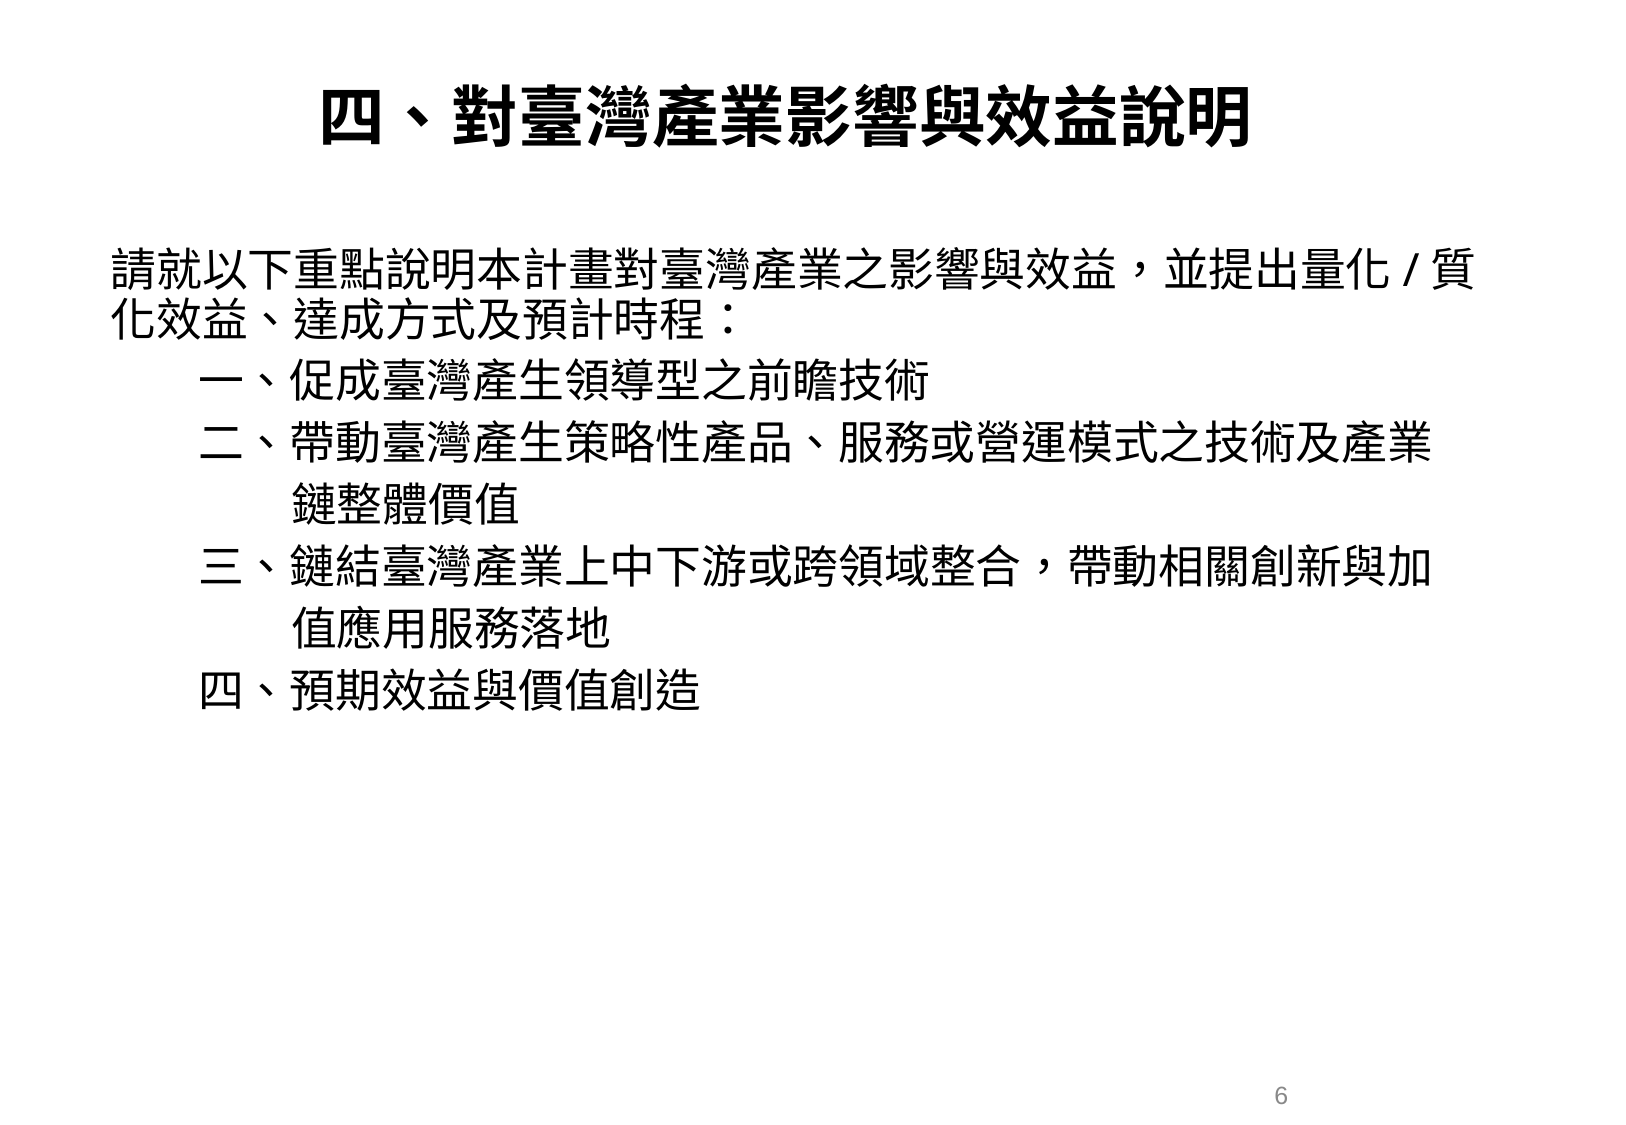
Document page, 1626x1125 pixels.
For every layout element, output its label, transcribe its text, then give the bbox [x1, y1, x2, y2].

text_box 6 [1259, 1064, 1625, 1125]
title 四、對臺灣產業影響與效益說明 [98, 66, 1474, 161]
list 請就以下重點說明本計畫對臺灣產業之影響與效益，並提出量化/質化效益、達成方式及預計時程： 一、促成臺灣產生領導型之前瞻技術 二、帶動臺灣產生策略性產品、服務或營運模式之技術及產業 鏈整體價值 三、鏈結臺灣產業上中下游或跨領域整合，帶動相關創新與加 值應用服務落地 四、預期效益與價值創造 [95, 239, 1530, 963]
